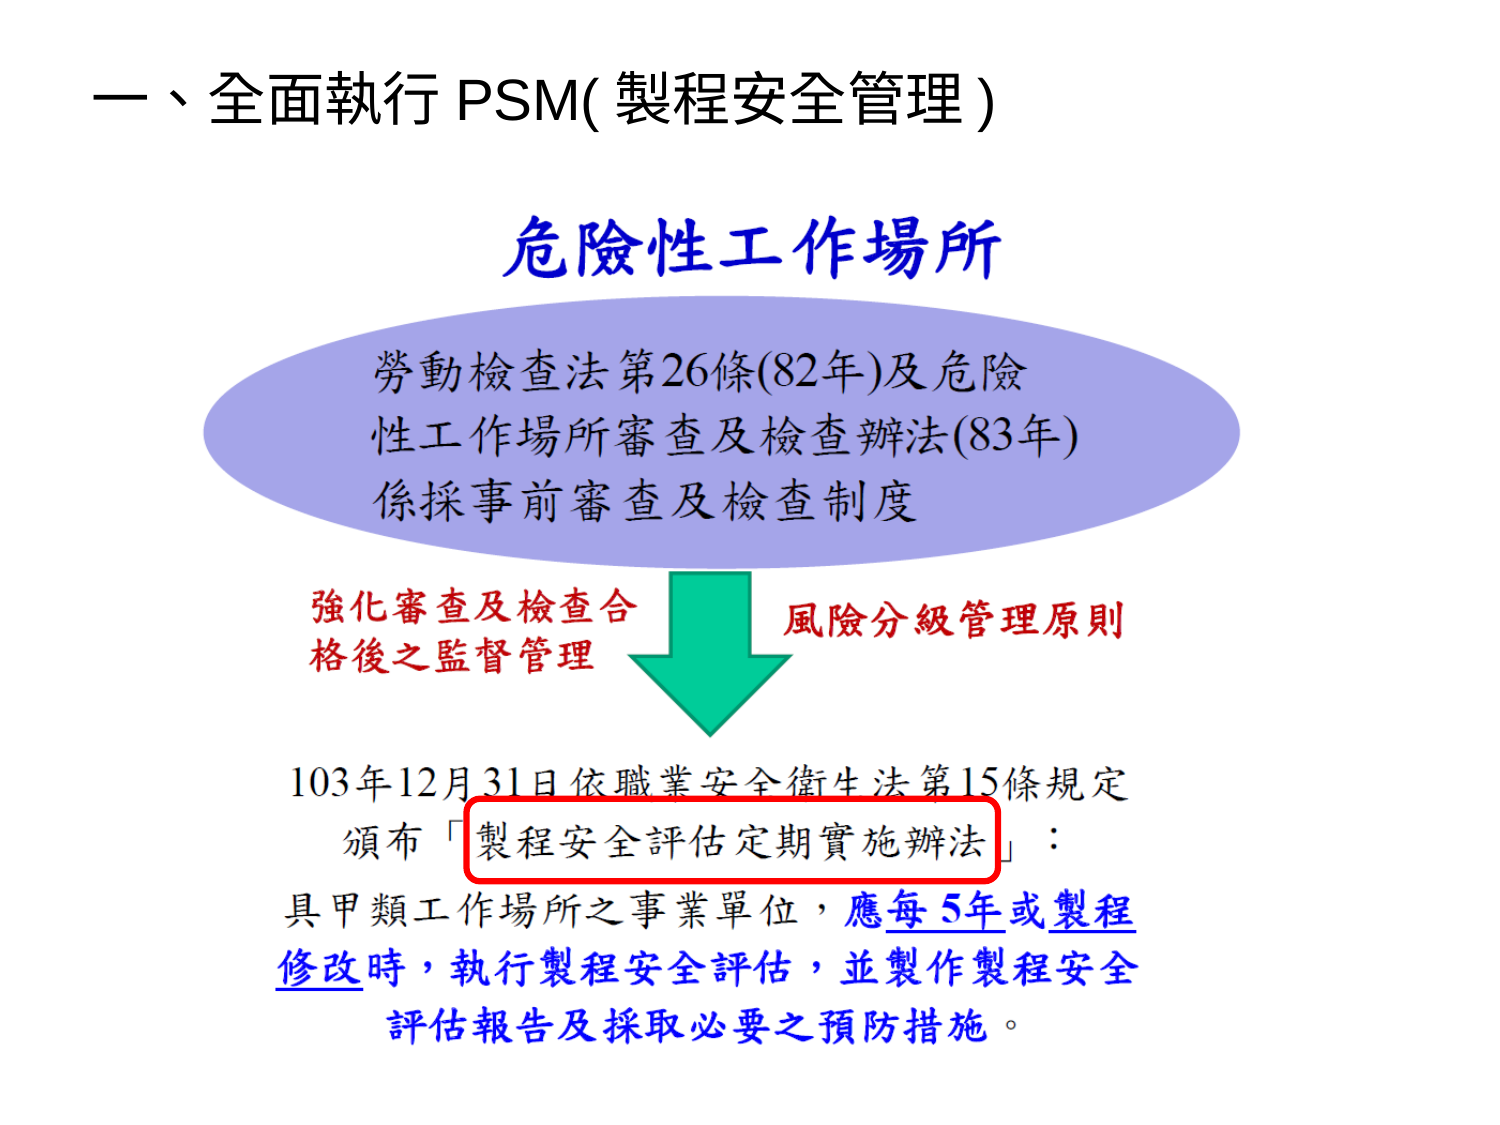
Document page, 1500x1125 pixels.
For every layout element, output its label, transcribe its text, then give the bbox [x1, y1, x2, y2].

text_box 一、全面執行PSM(製程安全管理) [76, 54, 1424, 140]
picture [147, 172, 1297, 1066]
